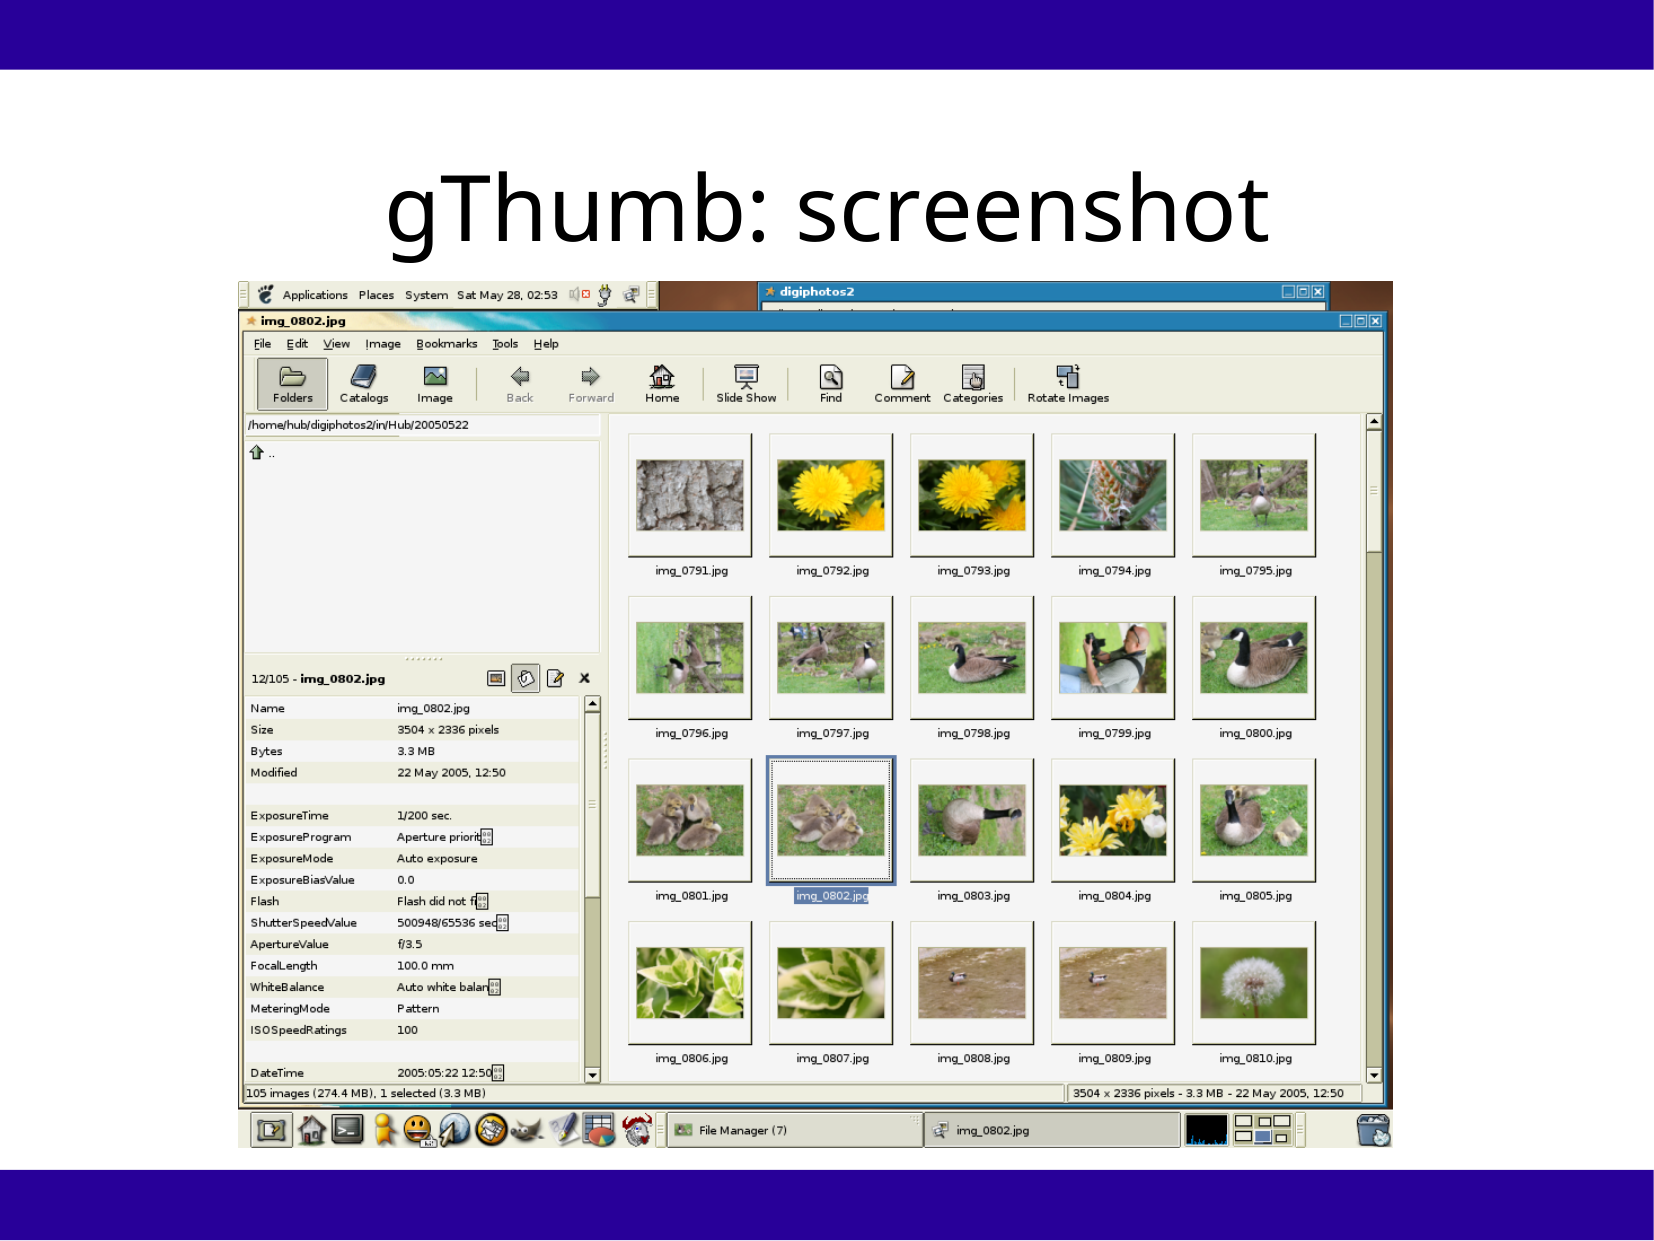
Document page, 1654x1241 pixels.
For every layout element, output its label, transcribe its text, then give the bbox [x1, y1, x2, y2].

picture [238, 281, 1393, 1148]
title gThumb: screenshot [121, 102, 1534, 311]
